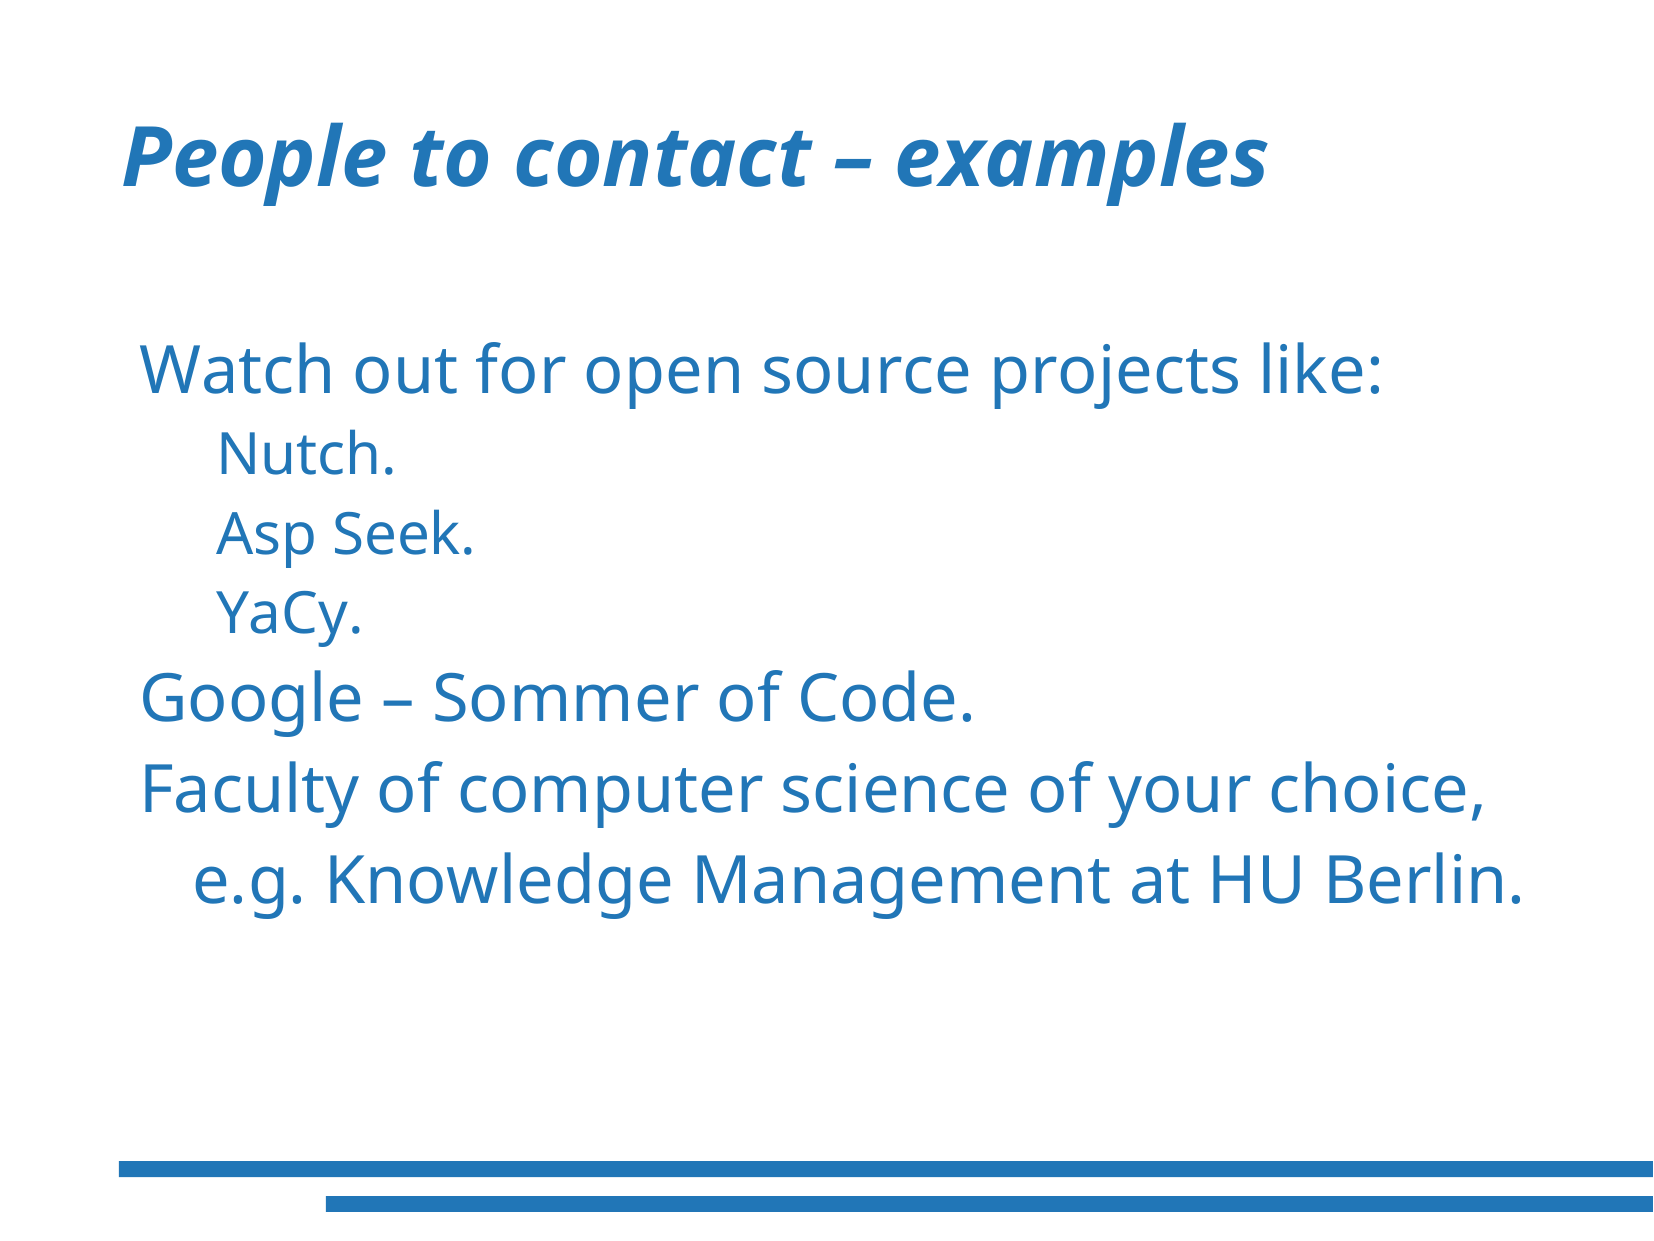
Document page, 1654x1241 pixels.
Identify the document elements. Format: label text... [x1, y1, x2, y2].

title People to contact – examples [121, 50, 1534, 258]
list Watch out for open source projects like: Nutch. Asp Seek. YaCy. Google – Sommer of Code. Faculty of computer science of your choice, e.g. Knowledge Management at HU Berlin. [121, 322, 1561, 1133]
